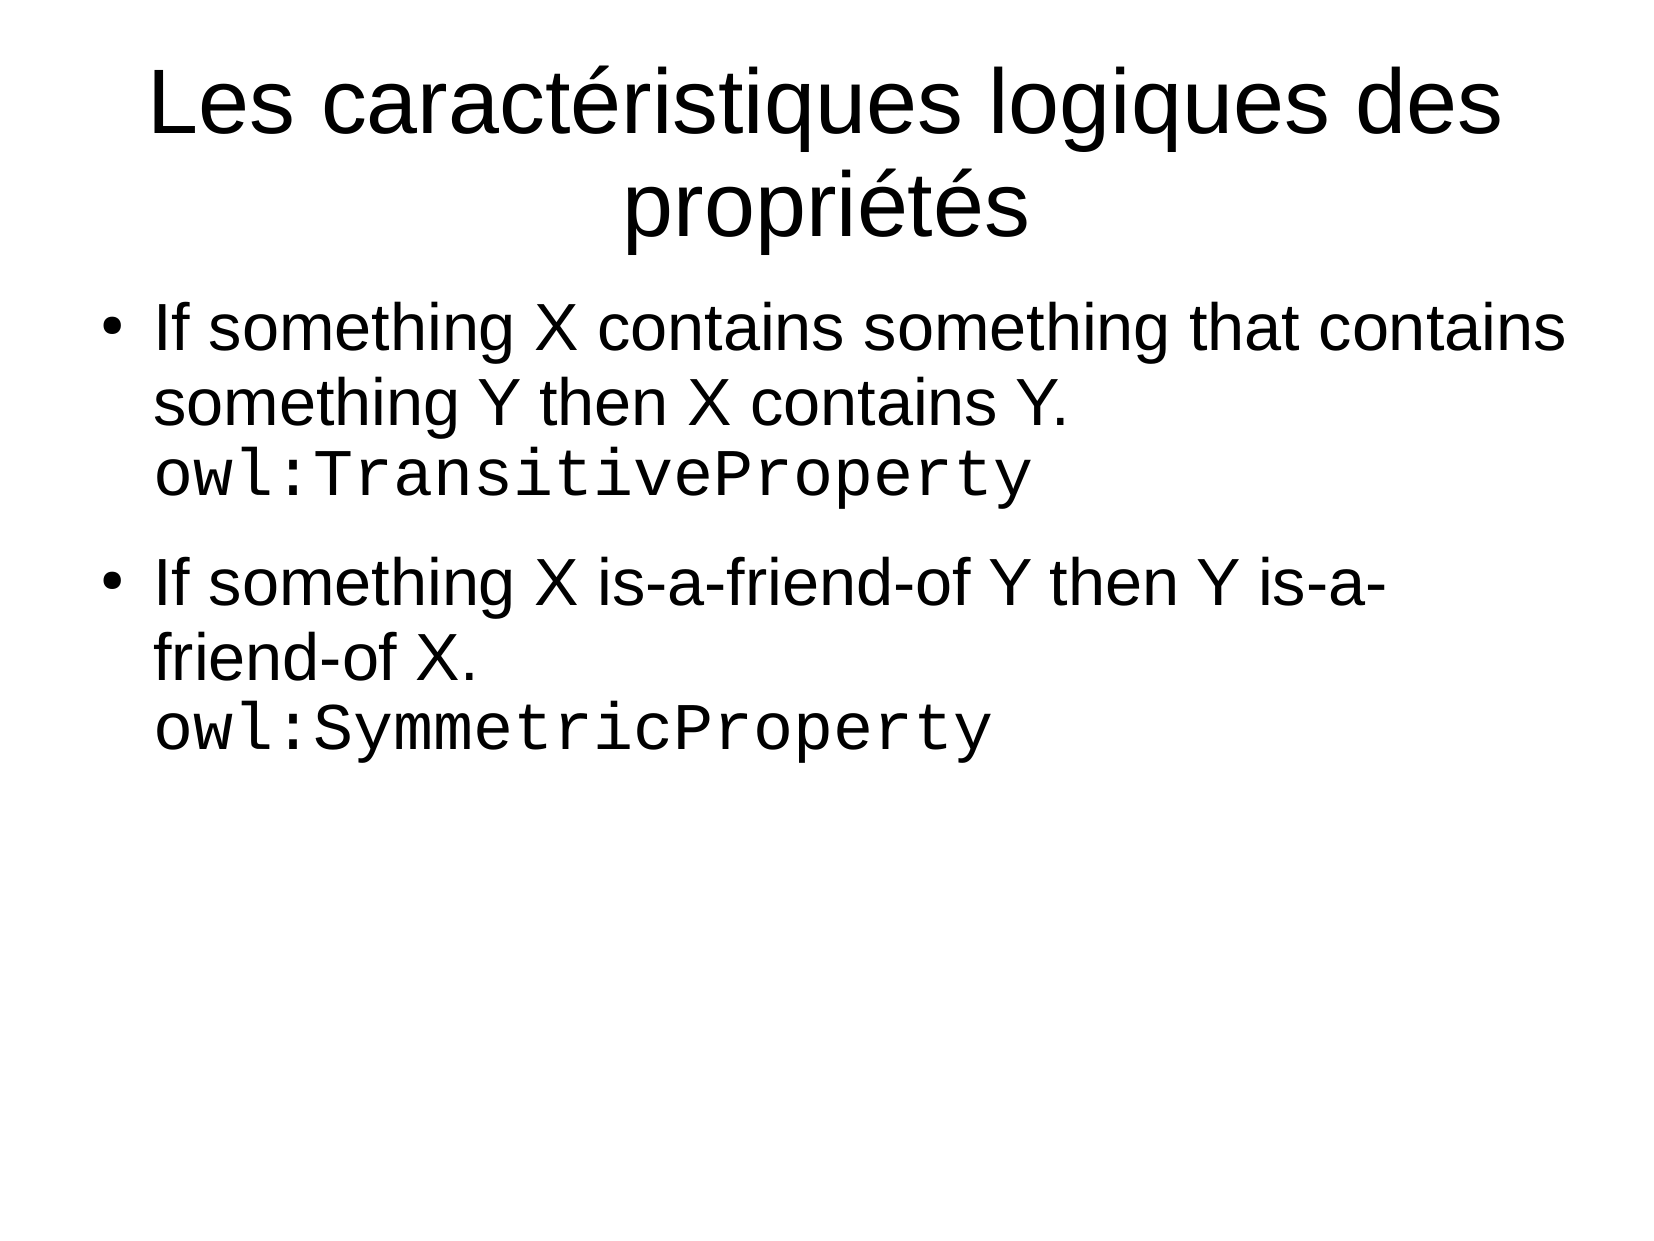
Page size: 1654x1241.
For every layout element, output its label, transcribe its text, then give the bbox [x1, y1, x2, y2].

list If something X contains something that contains something Y then X contains Y. owl:TransitiveProperty If something X is-a-friend-of Y then Y is-a-friend-of X. owl:SymmetricProperty [82, 290, 1571, 1109]
title Les caractéristiques logiques des propriétés [82, 50, 1571, 256]
